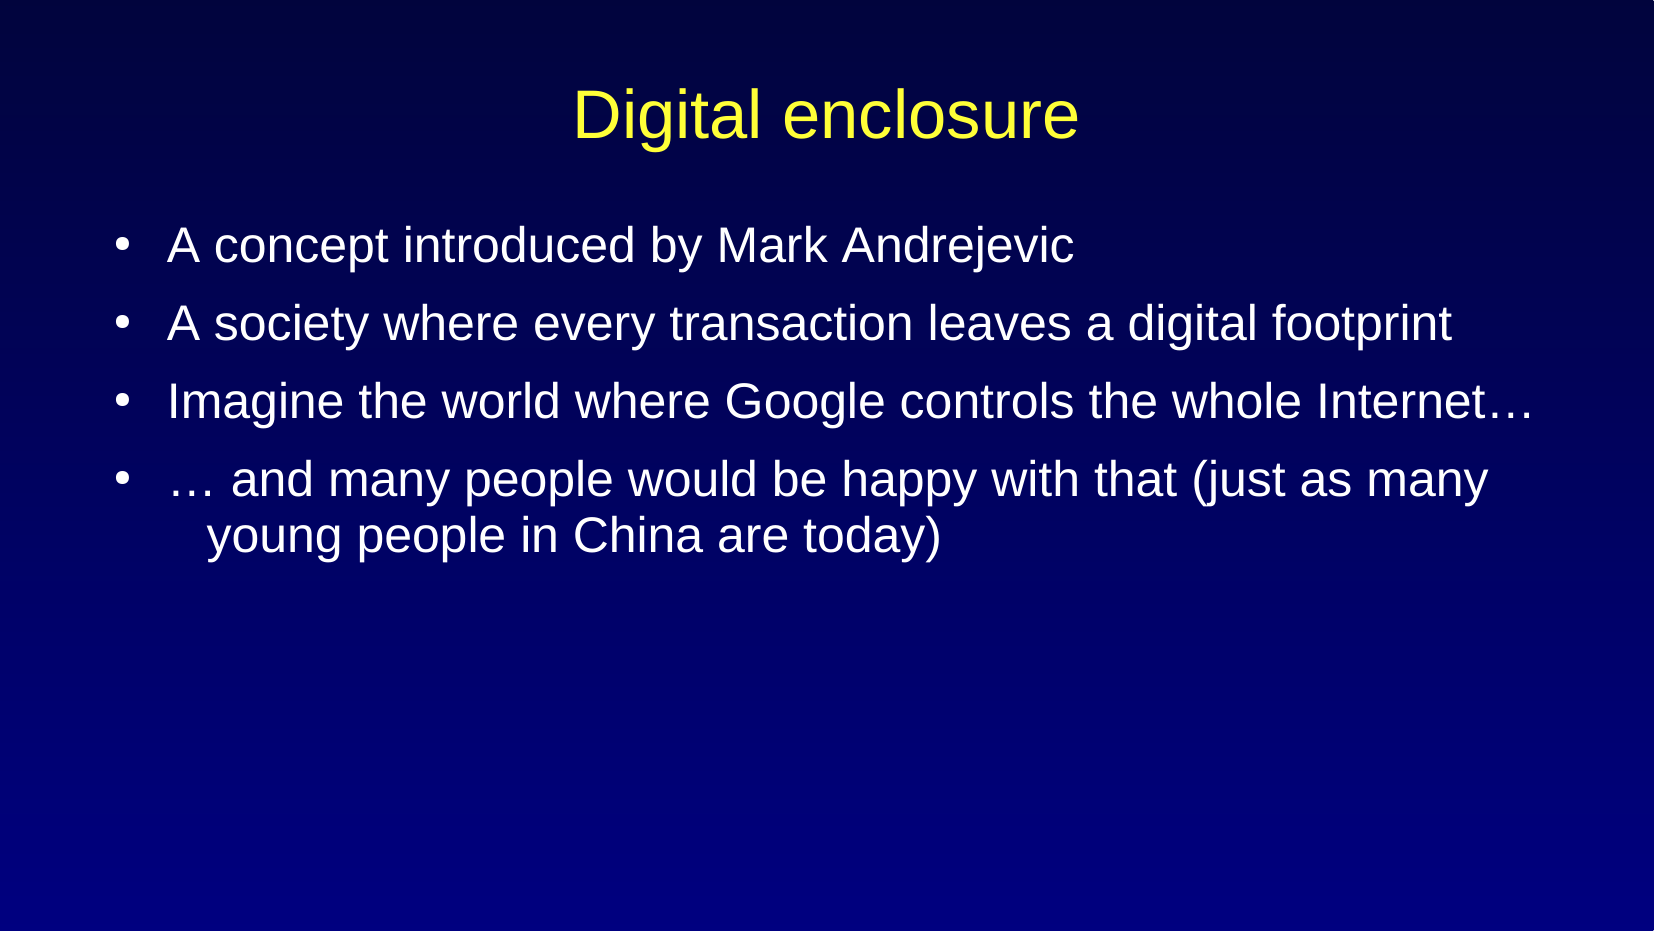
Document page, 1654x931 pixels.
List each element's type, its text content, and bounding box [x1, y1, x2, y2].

title Digital enclosure [82, 37, 1571, 193]
list A concept introduced by Mark Andrejevic A society where every transaction leaves a digital footprint Imagine the world where Google controls the whole Internet… … and many people would be happy with that (just as many young people in China are today) [82, 217, 1571, 758]
